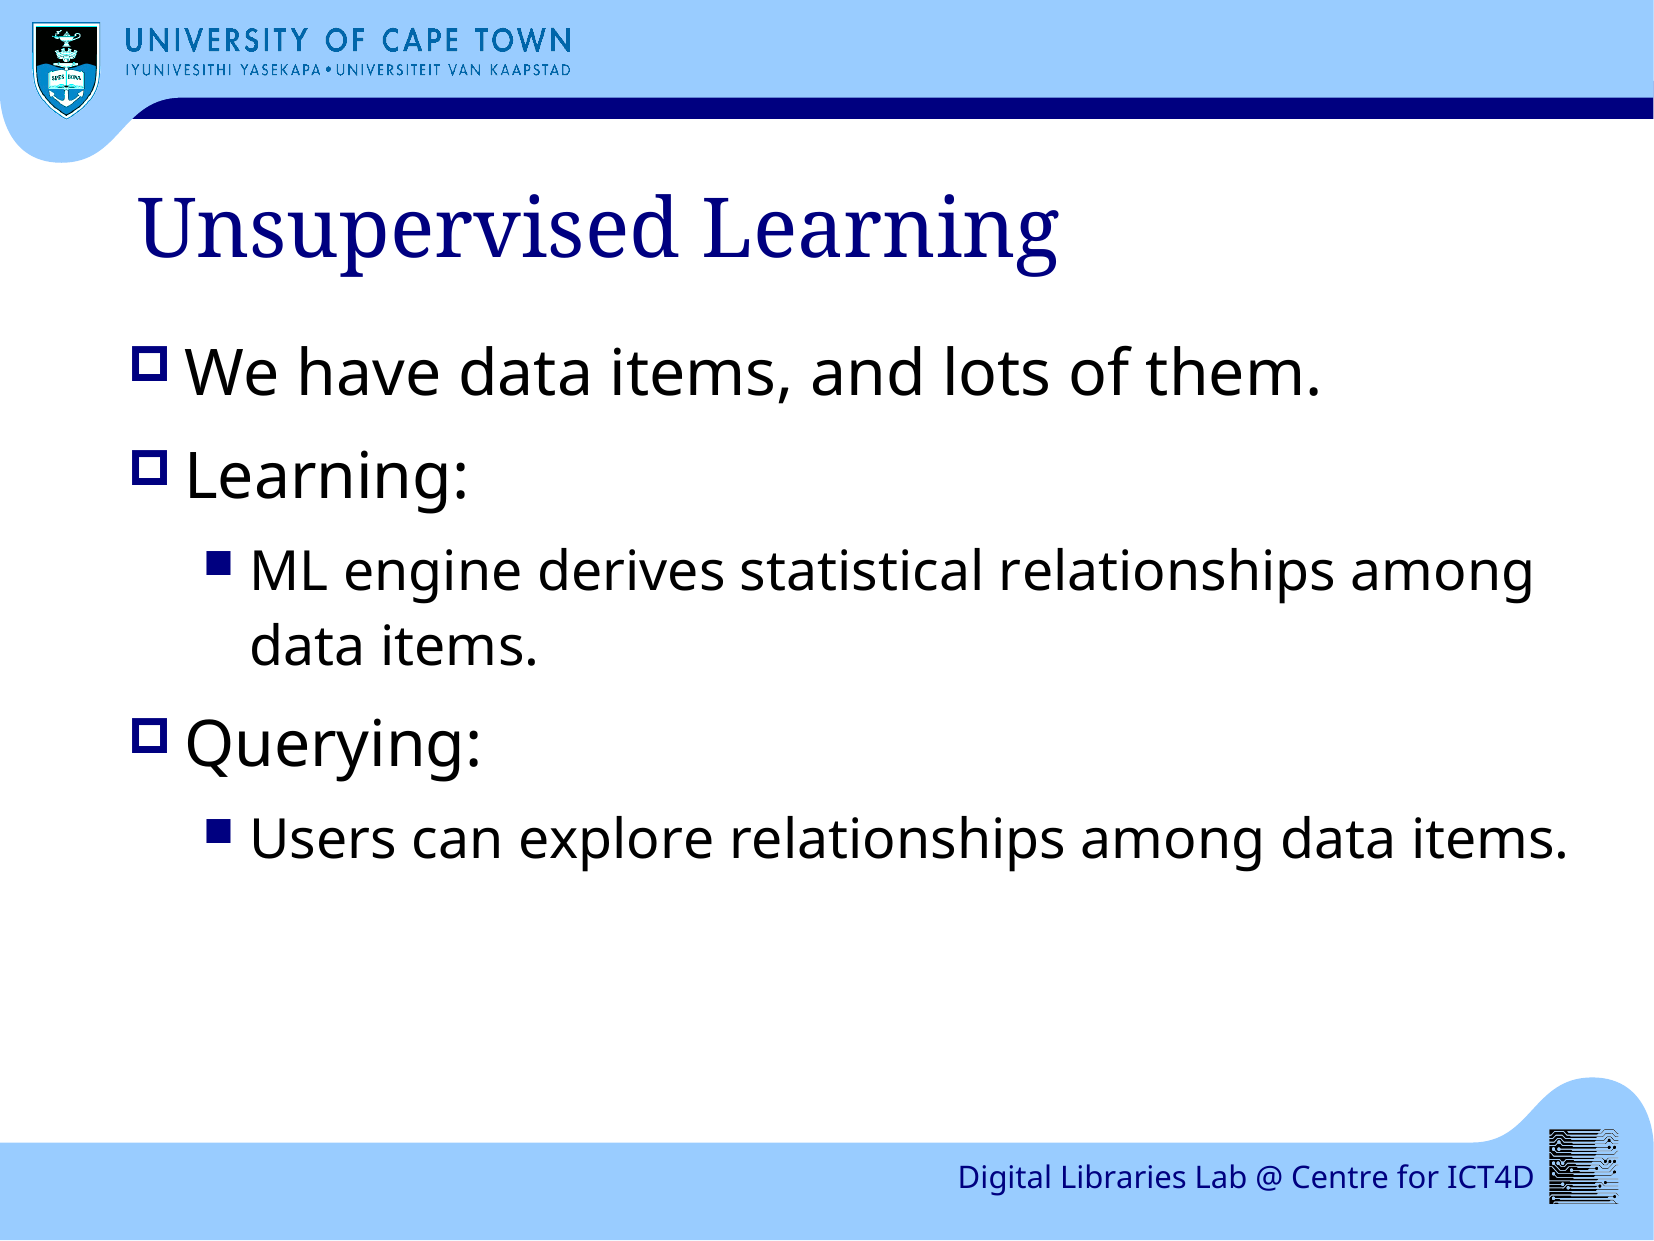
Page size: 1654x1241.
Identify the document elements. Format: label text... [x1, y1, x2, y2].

picture [122, 25, 573, 78]
title Unsupervised Learning [137, 155, 1598, 296]
list We have data items, and lots of them. Learning: ML engine derives statistical relationships among data items. Querying: Users can explore relationships among data items. [128, 326, 1597, 1102]
picture [1549, 1129, 1619, 1204]
picture [32, 22, 101, 120]
